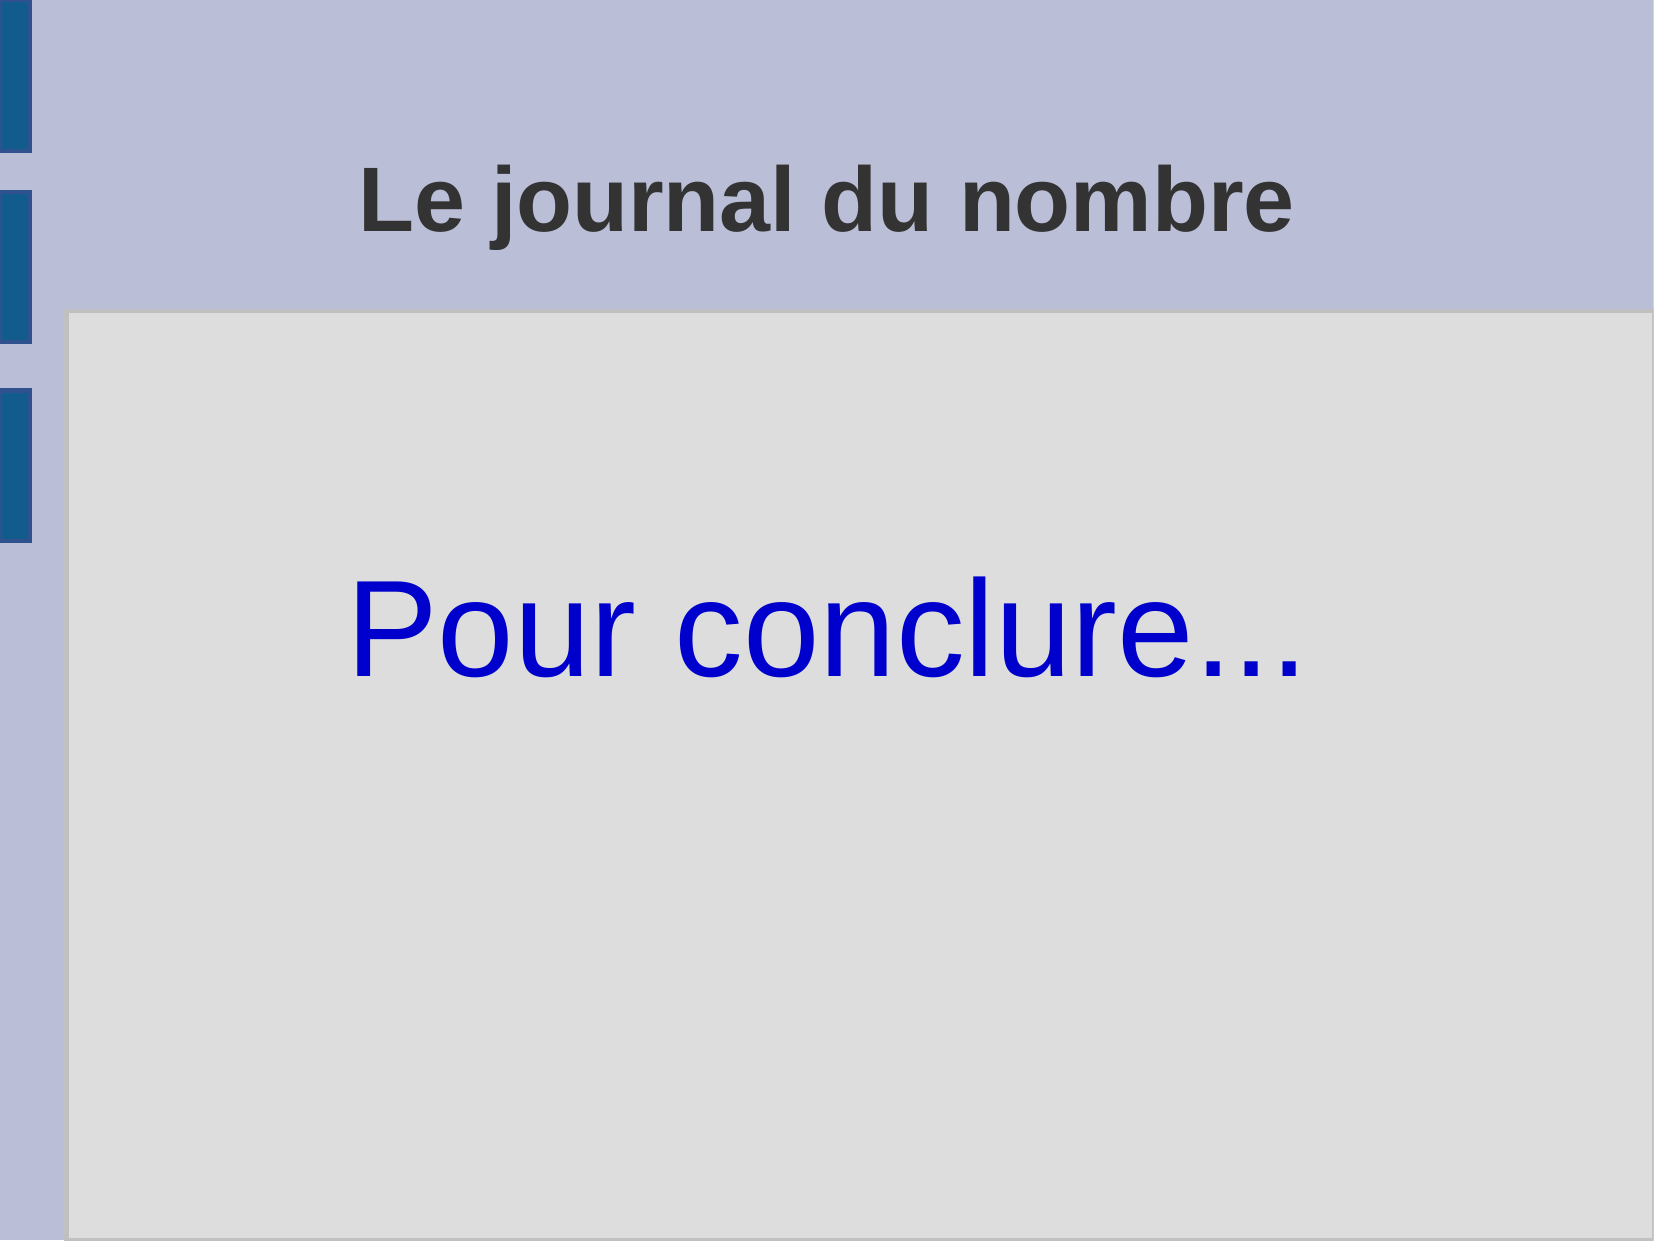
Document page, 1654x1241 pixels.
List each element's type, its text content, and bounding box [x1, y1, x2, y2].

title Le journal du nombre [121, 91, 1534, 299]
list Pour conclure... [121, 344, 1534, 1127]
